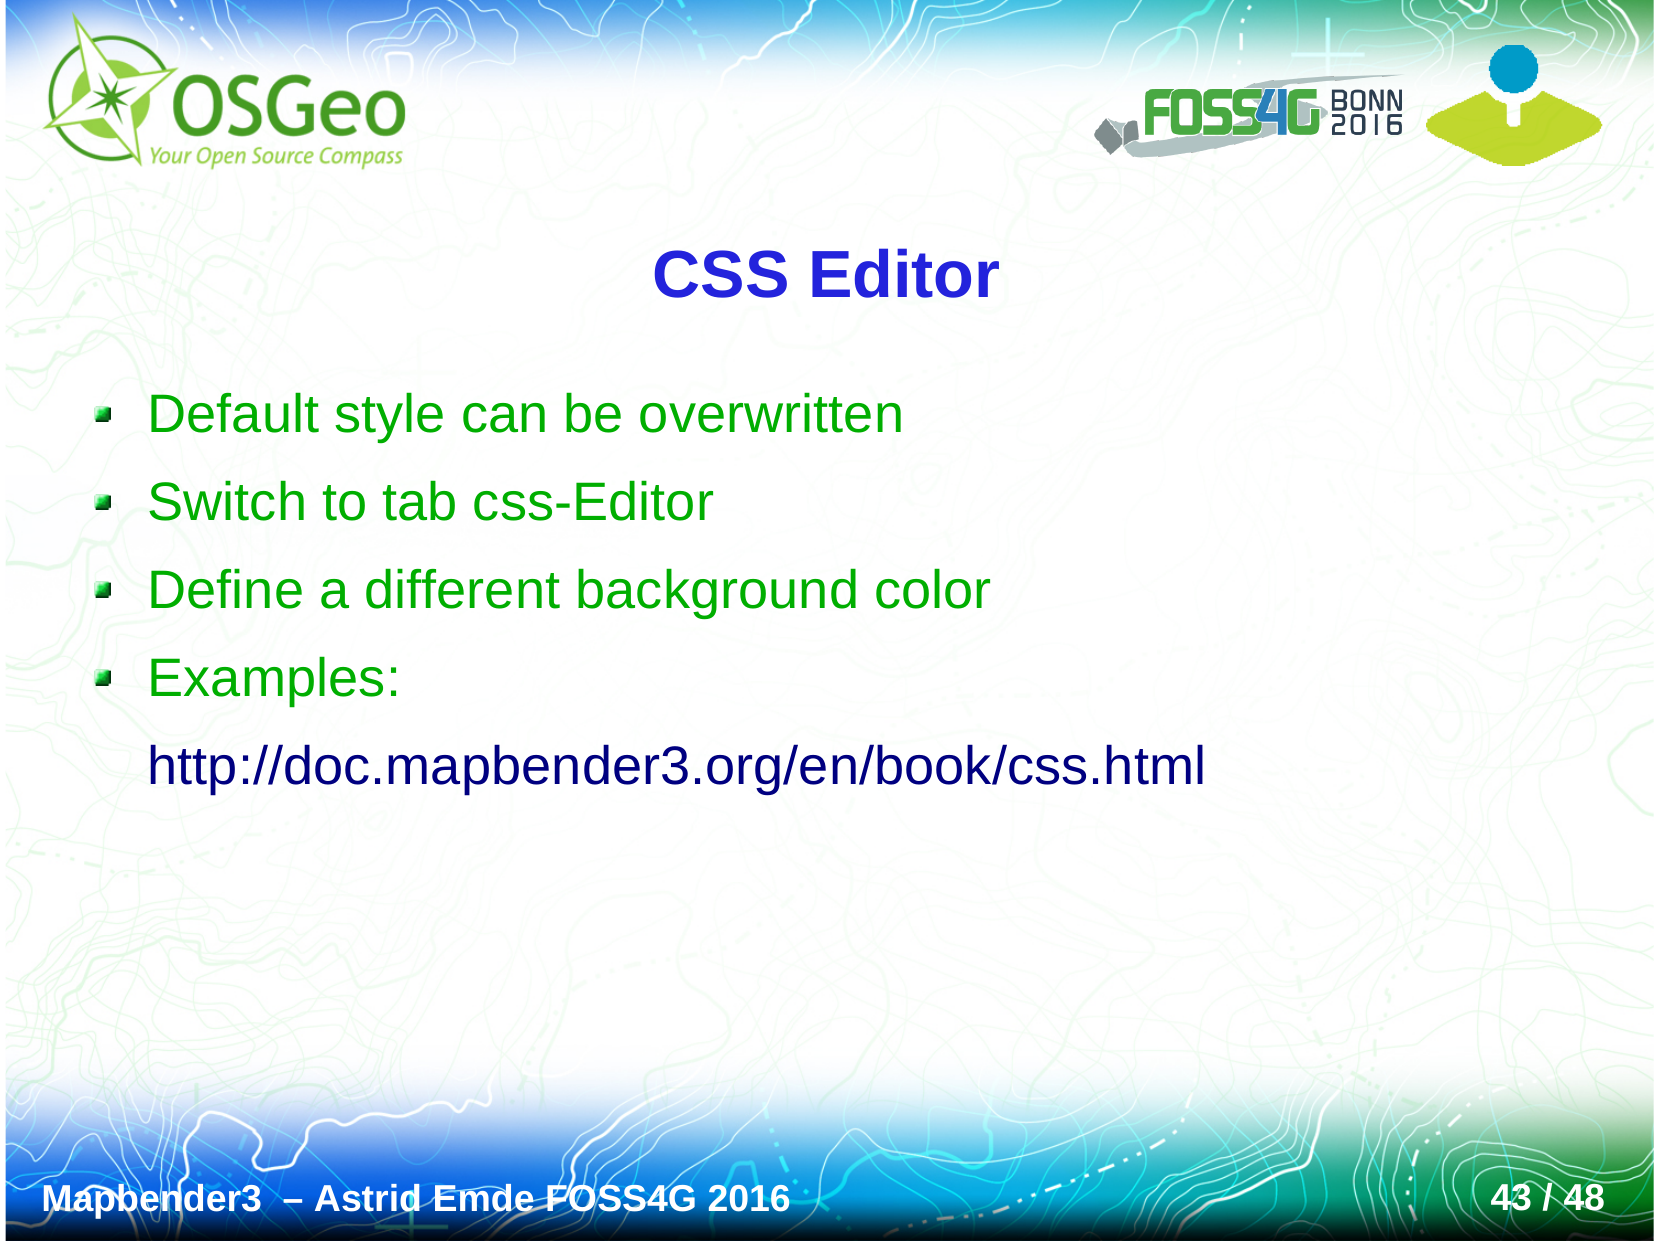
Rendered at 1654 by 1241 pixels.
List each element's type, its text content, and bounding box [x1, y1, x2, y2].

title CSS Editor [82, 208, 1571, 342]
list Default style can be overwritten Switch to tab css-Editor Define a different background color Examples: http://doc.mapbender3.org/en/book/css.html [76, 383, 1565, 1188]
picture [5, 0, 1654, 1241]
